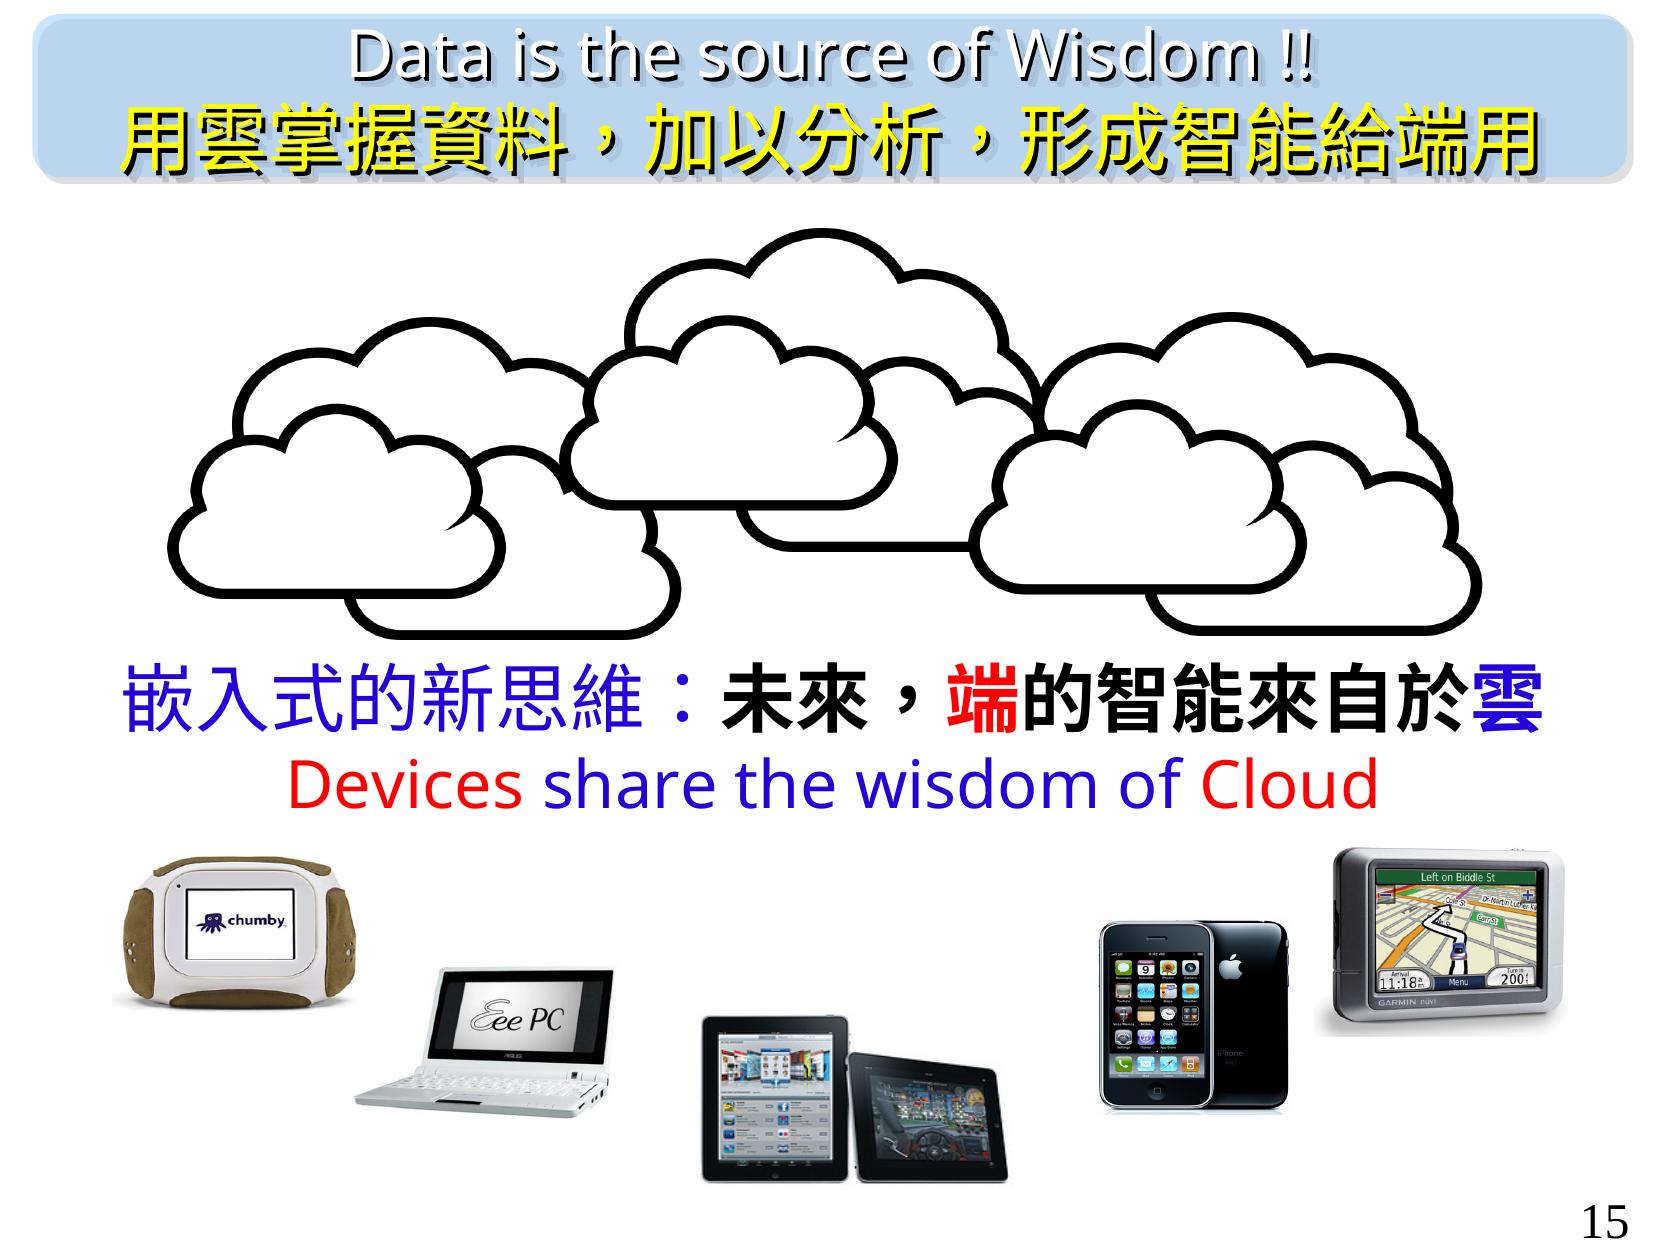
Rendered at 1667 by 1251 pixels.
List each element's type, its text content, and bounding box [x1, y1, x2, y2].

text_box 嵌入式的新思維：未來，端的智能來自於雲 Devices share the wisdom of Cloud [64, 644, 1602, 858]
picture [143, 212, 1505, 644]
picture [1096, 917, 1290, 1115]
picture [685, 1001, 1025, 1201]
text_box Data is the source of Wisdom !! 用雲掌握資料，加以分析，形成智能給端用 [32, 13, 1628, 178]
picture [111, 858, 626, 1135]
picture [1314, 858, 1574, 1037]
